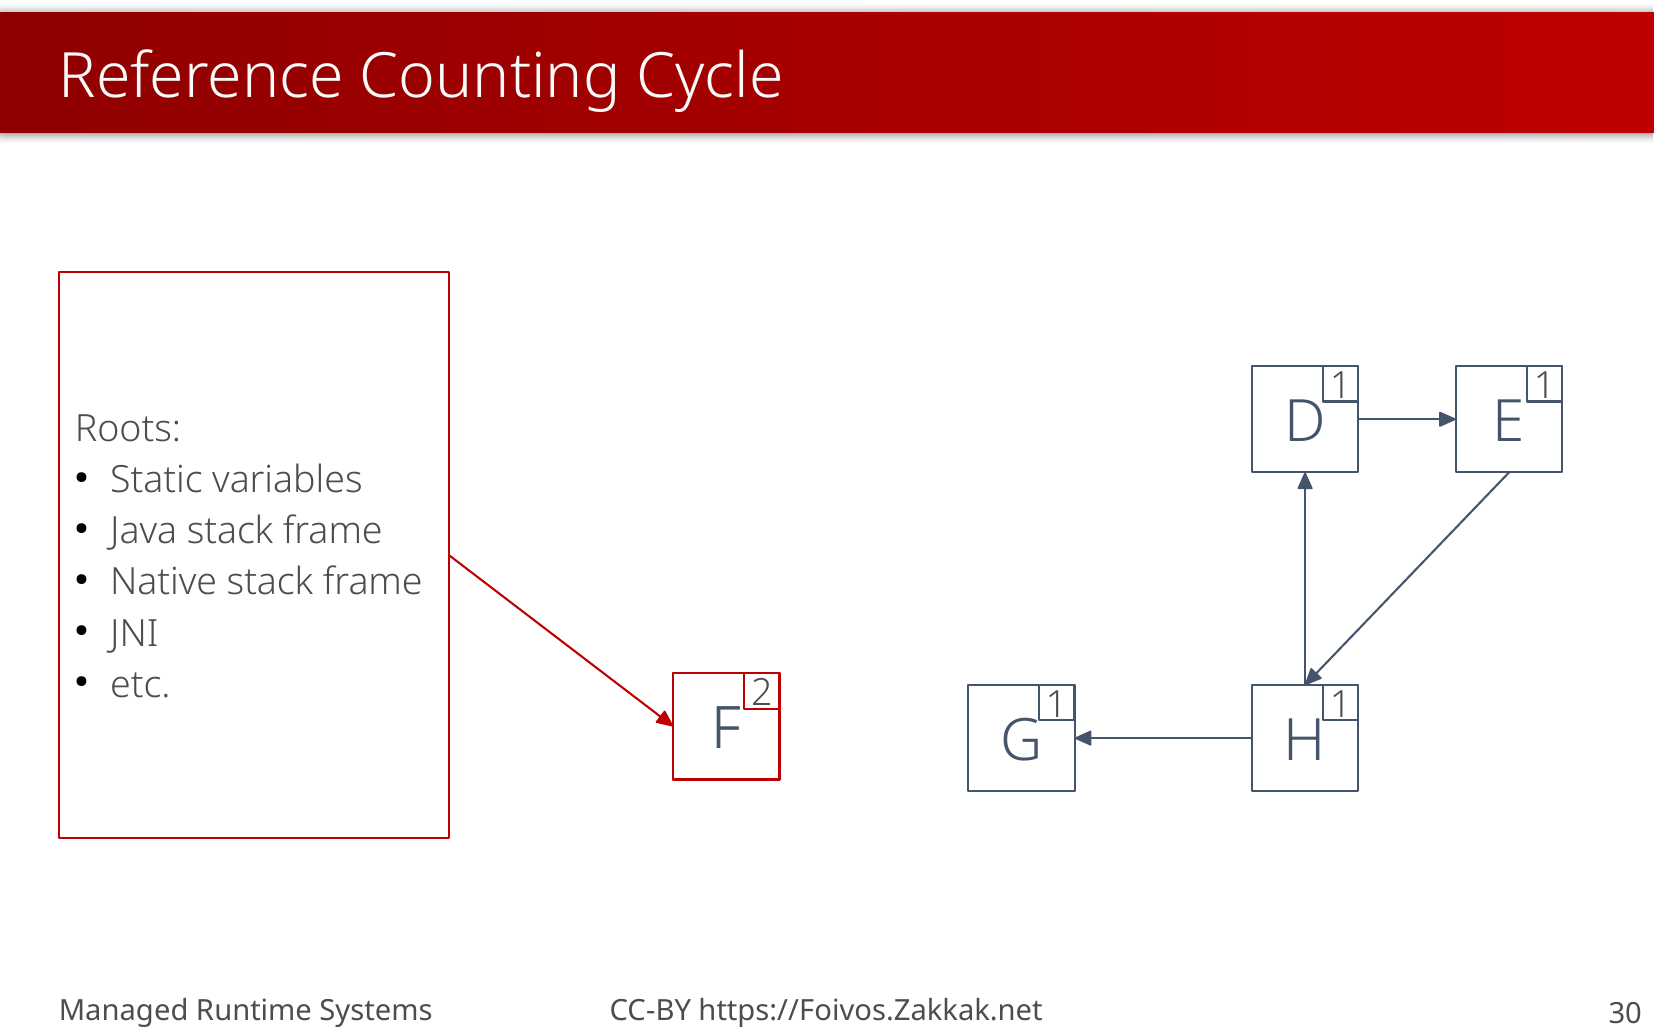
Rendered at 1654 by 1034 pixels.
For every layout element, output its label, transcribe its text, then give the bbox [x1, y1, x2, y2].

text_box 1 [1322, 684, 1359, 721]
text_box E [1455, 366, 1563, 473]
title Reference Counting Cycle [58, 7, 1329, 139]
text_box 1 [1038, 684, 1075, 721]
text_box D [1251, 366, 1359, 473]
text_box H [1251, 684, 1359, 792]
text_box G [968, 684, 1075, 792]
text_box Roots: Static variables Java stack frame Native stack frame JNI etc. [58, 271, 449, 839]
text_box 1 [1322, 366, 1359, 402]
text_box F [673, 673, 780, 780]
text_box 1 [1526, 366, 1563, 402]
text_box 2 [743, 673, 780, 709]
